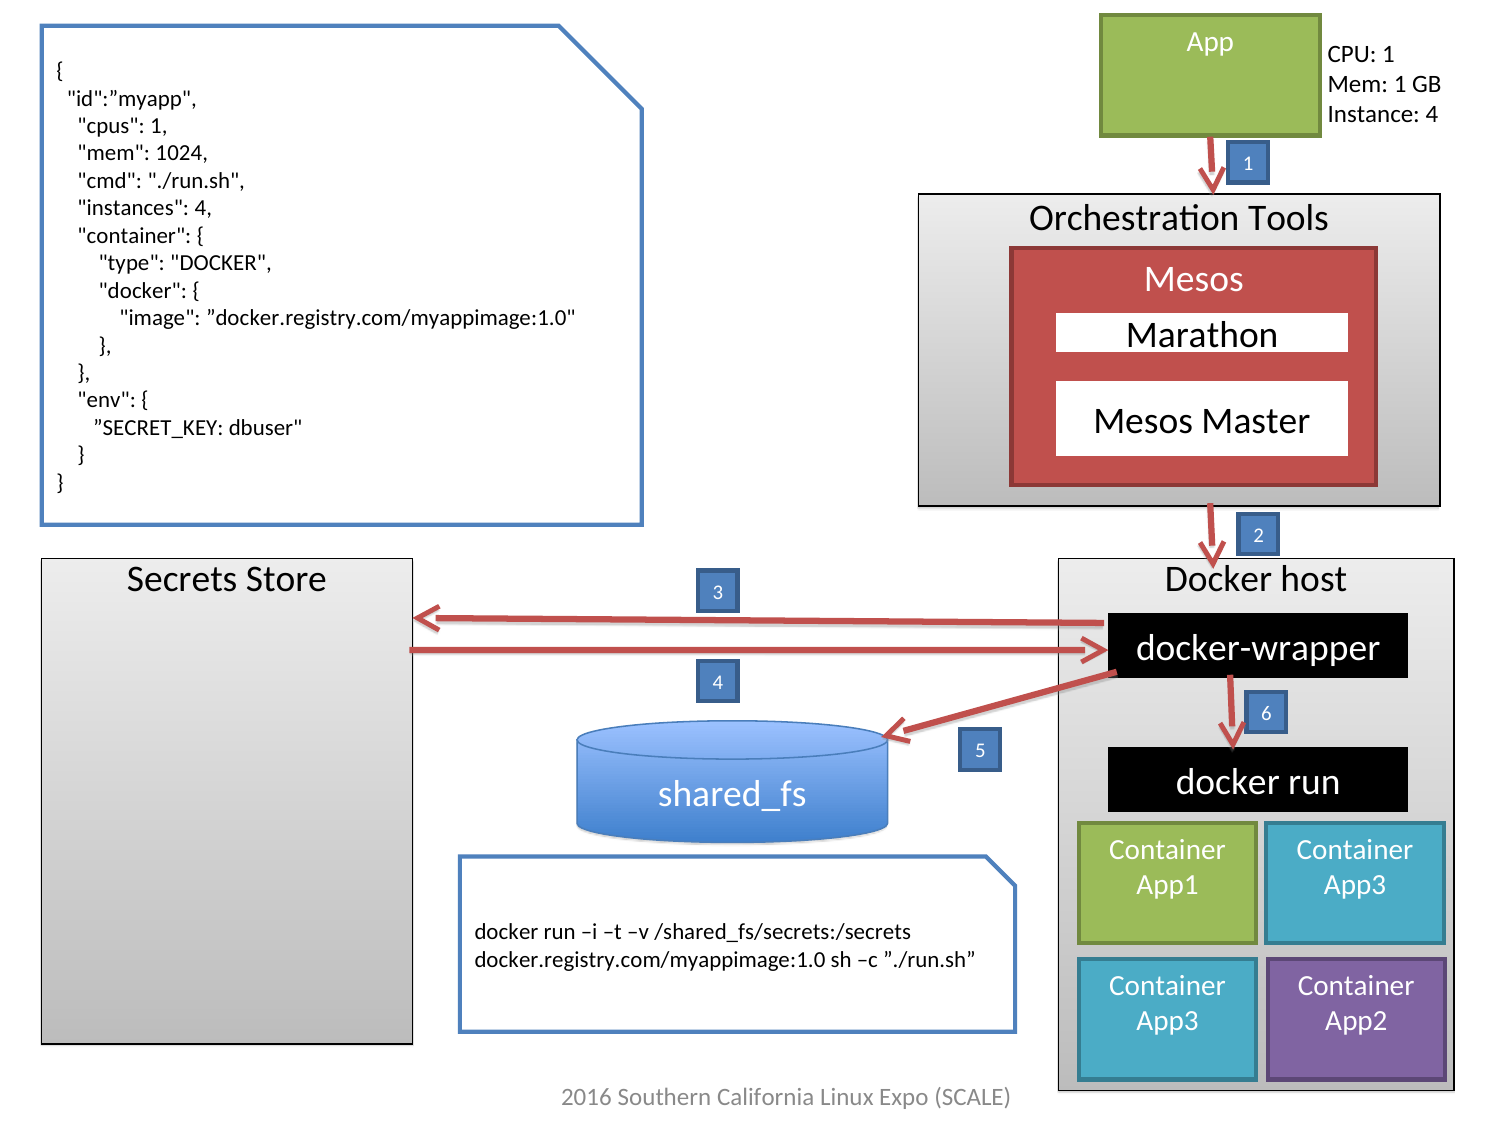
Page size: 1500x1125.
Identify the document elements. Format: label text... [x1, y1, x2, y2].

text_box 6 [1246, 691, 1287, 733]
text_box Container App3 [1266, 822, 1444, 944]
text_box Docker host [1058, 558, 1455, 1091]
text_box Container App1 [1078, 822, 1257, 944]
text_box shared_fs [577, 720, 888, 843]
text_box 5 [960, 729, 1000, 770]
text_box Orchestration Tools [918, 193, 1440, 507]
text_box docker-wrapper [1110, 615, 1407, 676]
text_box 1 [1228, 142, 1268, 183]
text_box Mesos [1011, 247, 1377, 486]
text_box docker run –i –t –v /shared_fs/secrets:/secrets docker.registry.com/myappimage:1.0 sh –c ”./run.sh” [459, 856, 1016, 1032]
text_box { "id":”myapp", "cpus": 1, "mem": 1024, "cmd": "./run.sh", "instances": 4, "container": { "type": "DOCKER", "docker": { "image": ”docker.registry.com/myappimage:1.0" }, }, "env": { ”SECRET_KEY: dbuser" } } [41, 25, 642, 525]
text_box 2 [1238, 513, 1279, 555]
text_box CPU: 1 Mem: 1 GB Instance: 4 [1313, 30, 1500, 136]
text_box 3 [697, 570, 738, 612]
text_box 4 [697, 660, 738, 702]
text_box Container App2 [1267, 959, 1446, 1080]
text_box App [1101, 15, 1320, 136]
text_box docker run [1110, 749, 1407, 810]
text_box 2016 Southern California Linux Expo (SCALE) [512, 1065, 1067, 1125]
text_box Container App3 [1078, 959, 1257, 1080]
text_box Marathon [1054, 310, 1351, 355]
text_box Mesos Master [1054, 379, 1351, 459]
text_box Secrets Store [41, 558, 413, 1044]
